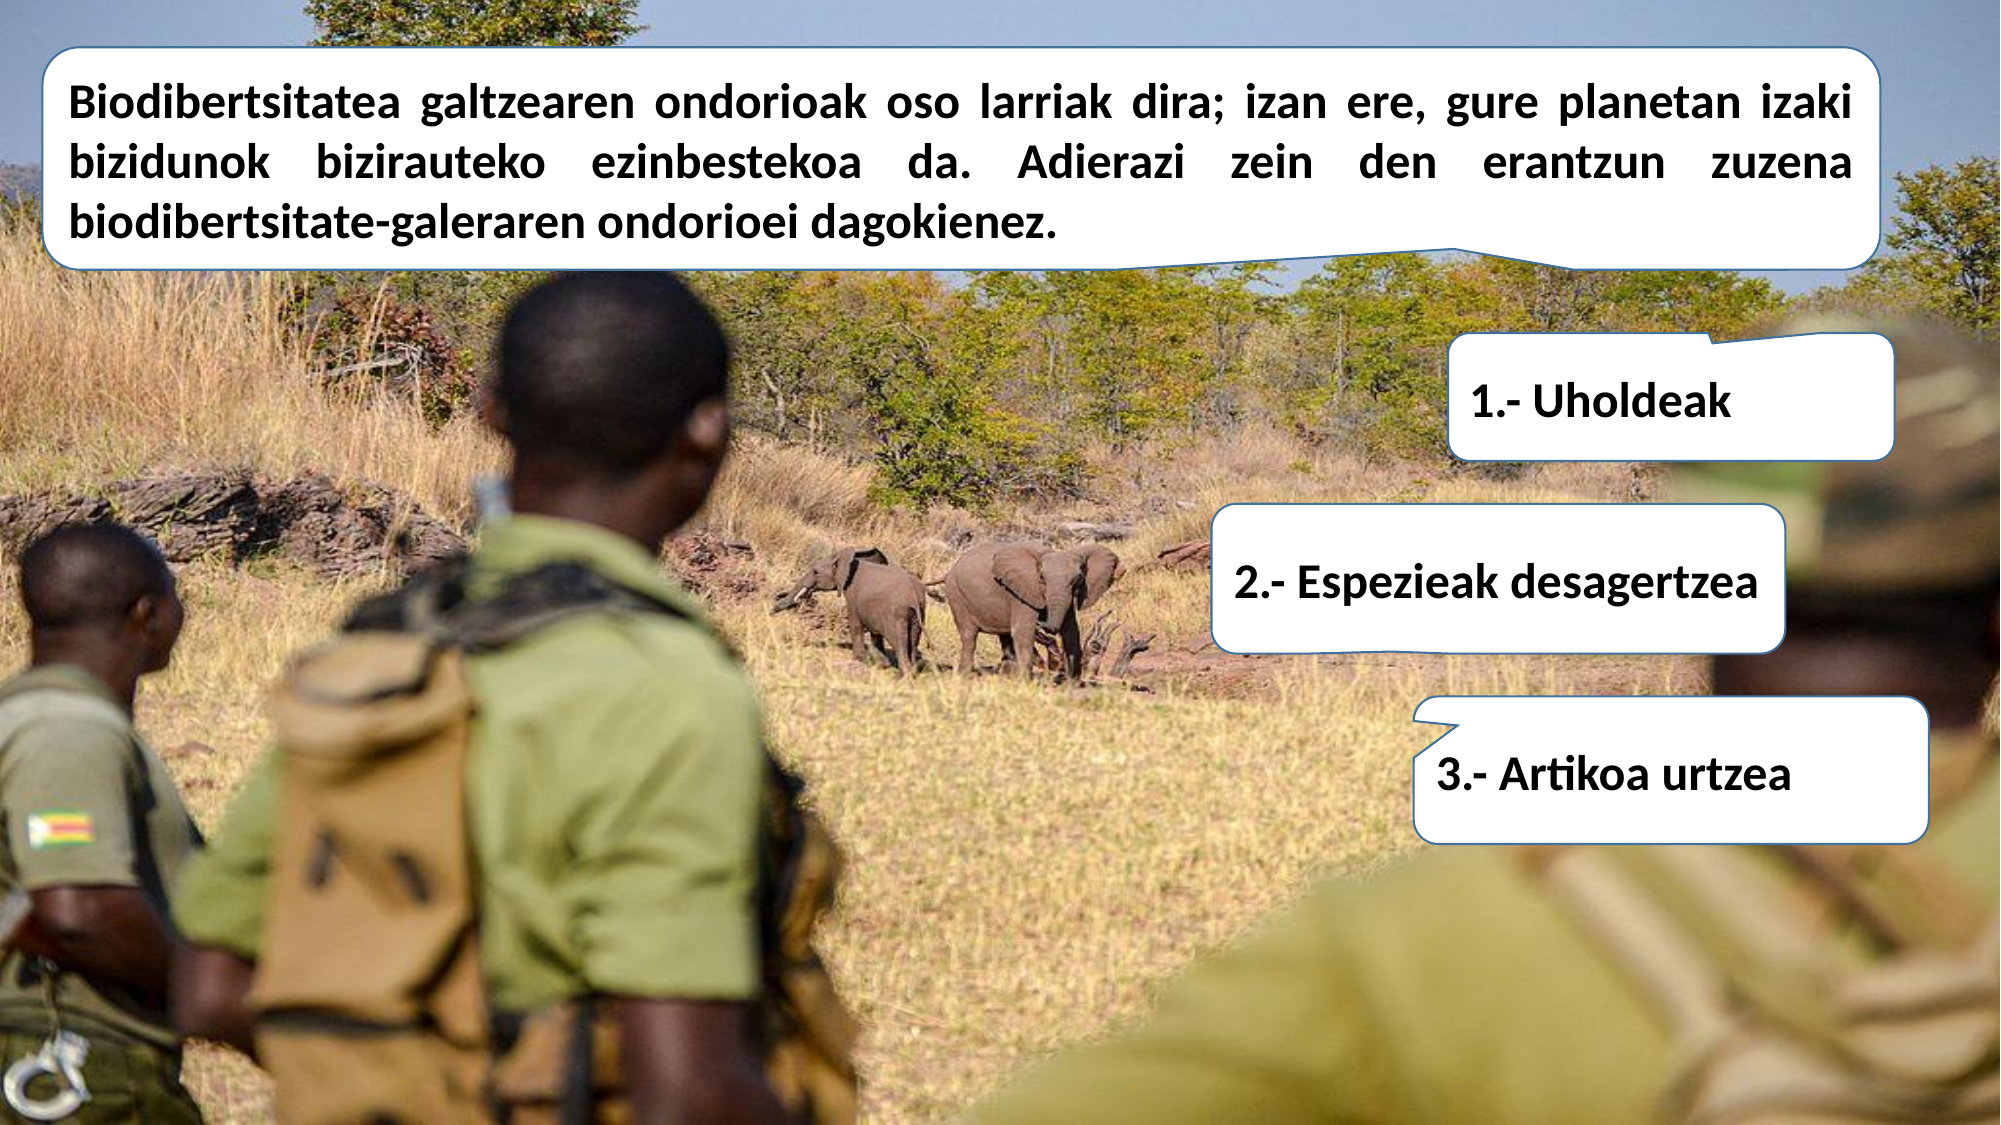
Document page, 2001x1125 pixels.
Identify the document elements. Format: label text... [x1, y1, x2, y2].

text_box 2.- Espezieak desagertzea [1211, 503, 1786, 654]
picture [0, 0, 2000, 1125]
text_box Biodibertsitatea galtzearen ondorioak oso larriak dira; izan ere, gure planetan izaki bizidunok bizirauteko ezinbestekoa da. Adierazi zein den erantzun zuzena biodibertsitate-galeraren ondorioei dagokienez. [42, 47, 1881, 270]
text_box 1.- Uholdeak [1448, 333, 1895, 461]
text_box 3.- Artikoa urtzea [1413, 696, 1929, 845]
